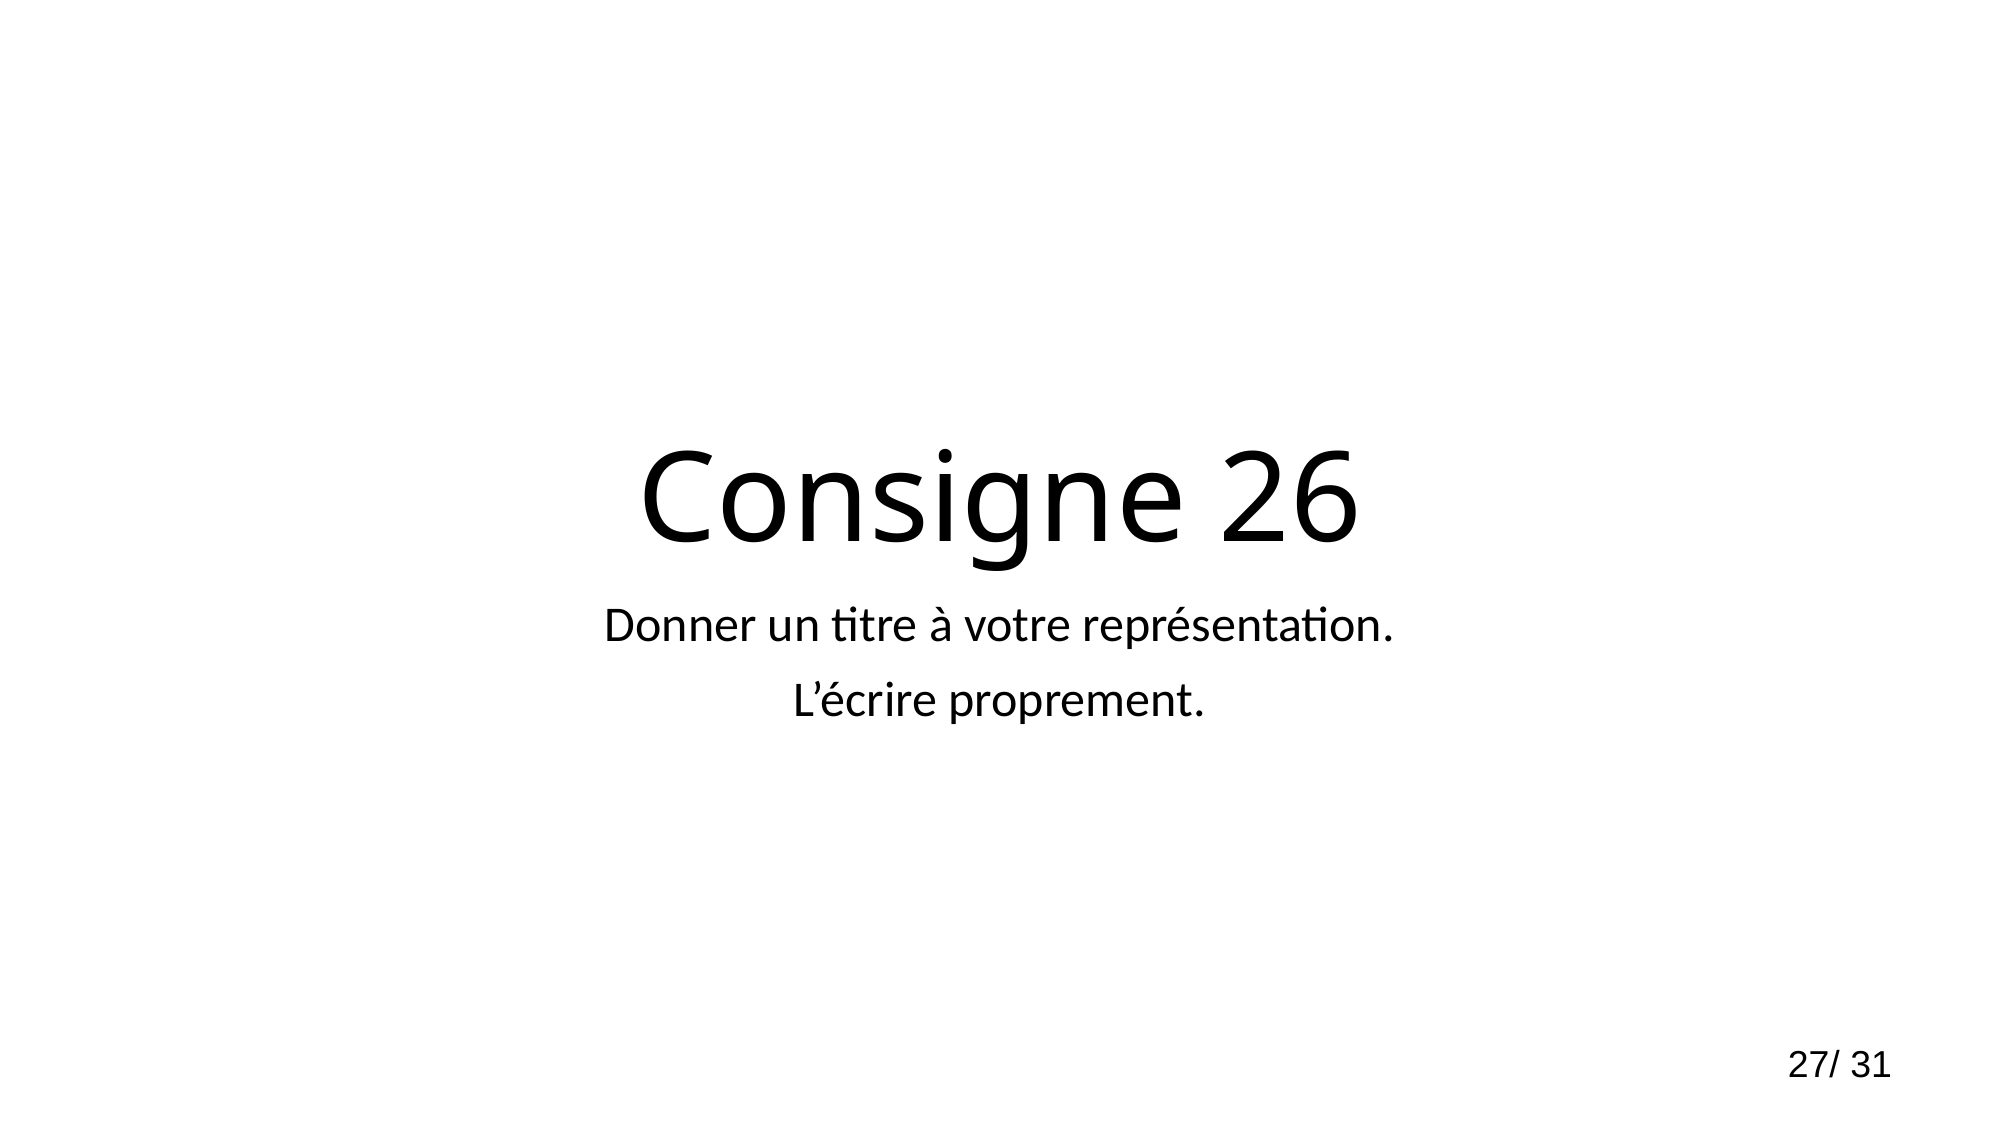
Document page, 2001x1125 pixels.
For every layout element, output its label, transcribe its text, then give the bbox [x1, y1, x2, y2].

text_box 31/ 31 [1830, 1035, 1979, 1093]
title Consigne 26 [249, 184, 1750, 576]
subtitle Donner un titre à votre représentation. L’écrire proprement. [249, 590, 1750, 863]
